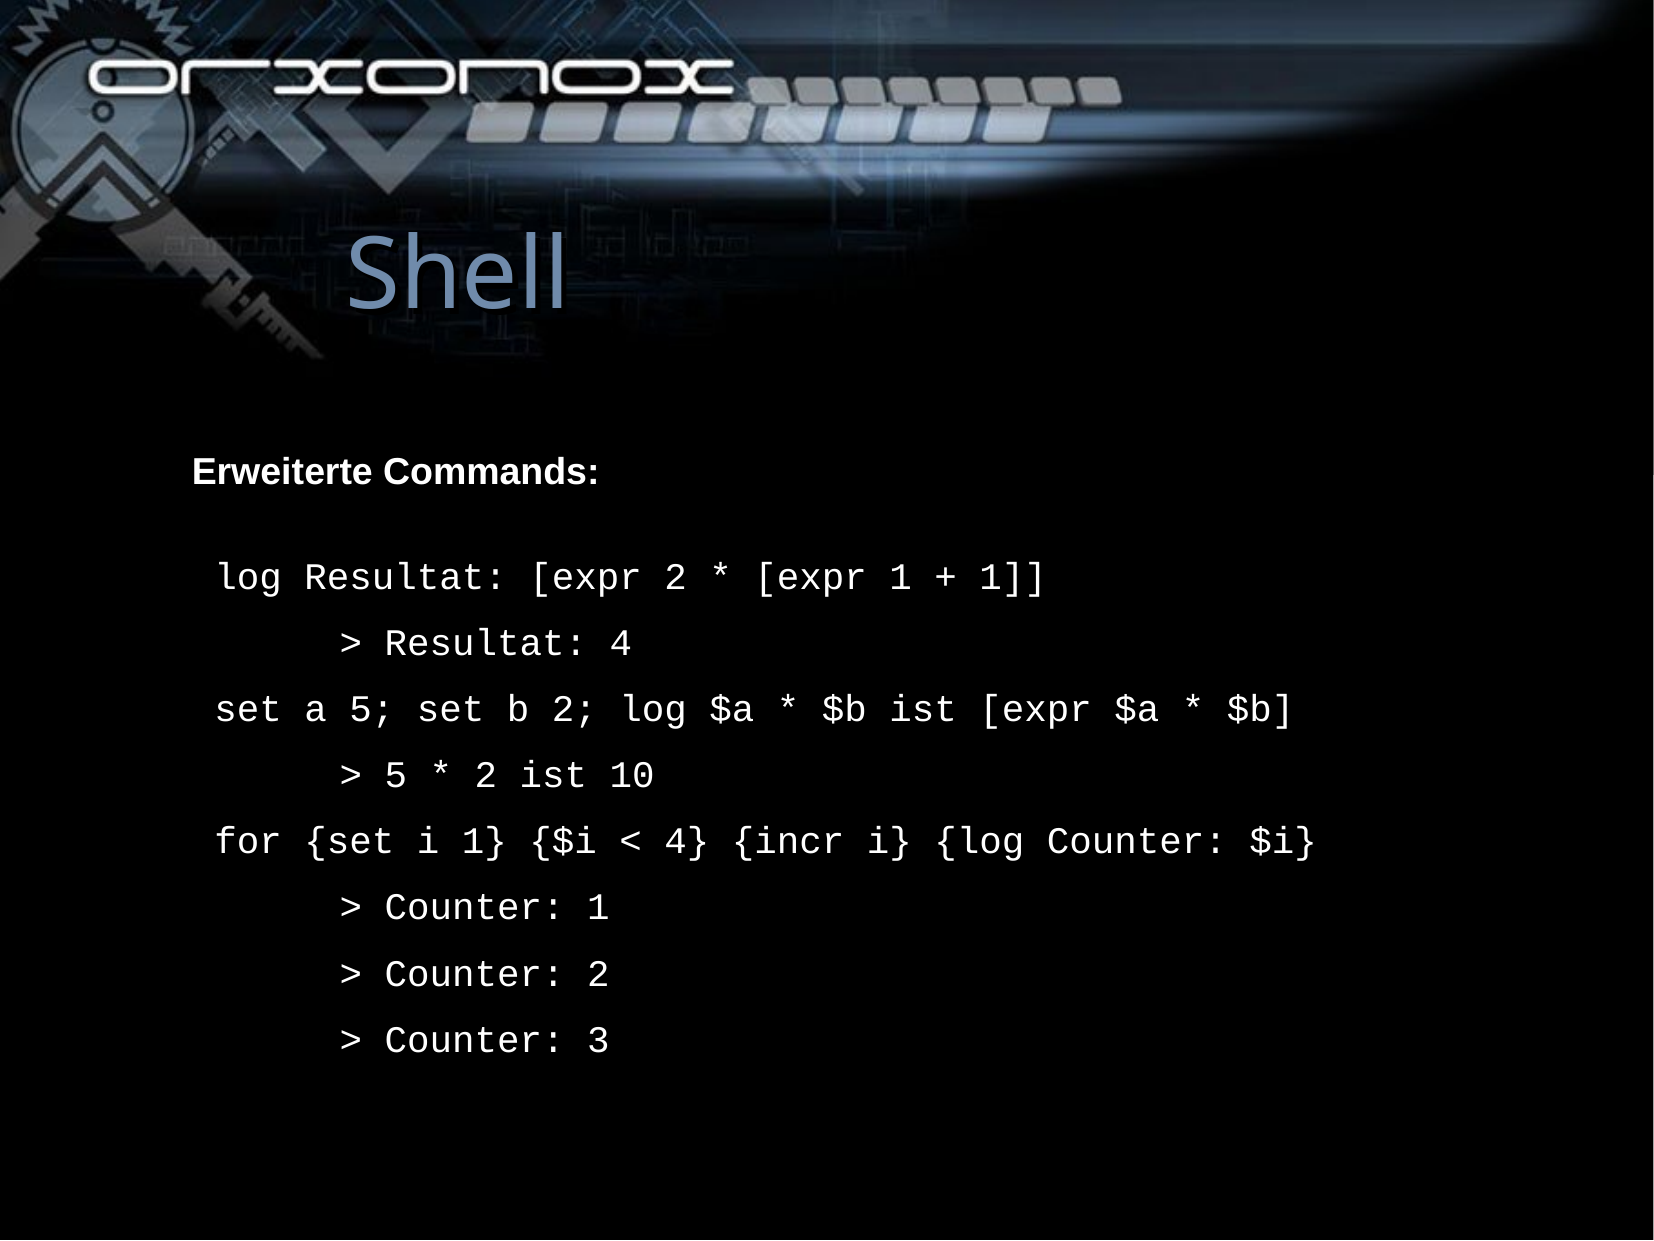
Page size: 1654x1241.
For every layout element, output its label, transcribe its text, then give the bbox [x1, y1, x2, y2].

text_box Shell [330, 194, 1306, 344]
text_box Erweiterte Commands: log Resultat: [expr 2 * [expr 1 + 1]] > Resultat: 4 set a 5; set b 2; log $a * $b ist [expr $a * $b] > 5 * 2 ist 10 for {set i 1} {$i < 4} {incr i} {log Counter: $i} > Counter: 1 > Counter: 2 > Counter: 3 [177, 442, 1418, 1051]
picture [0, 0, 1654, 475]
